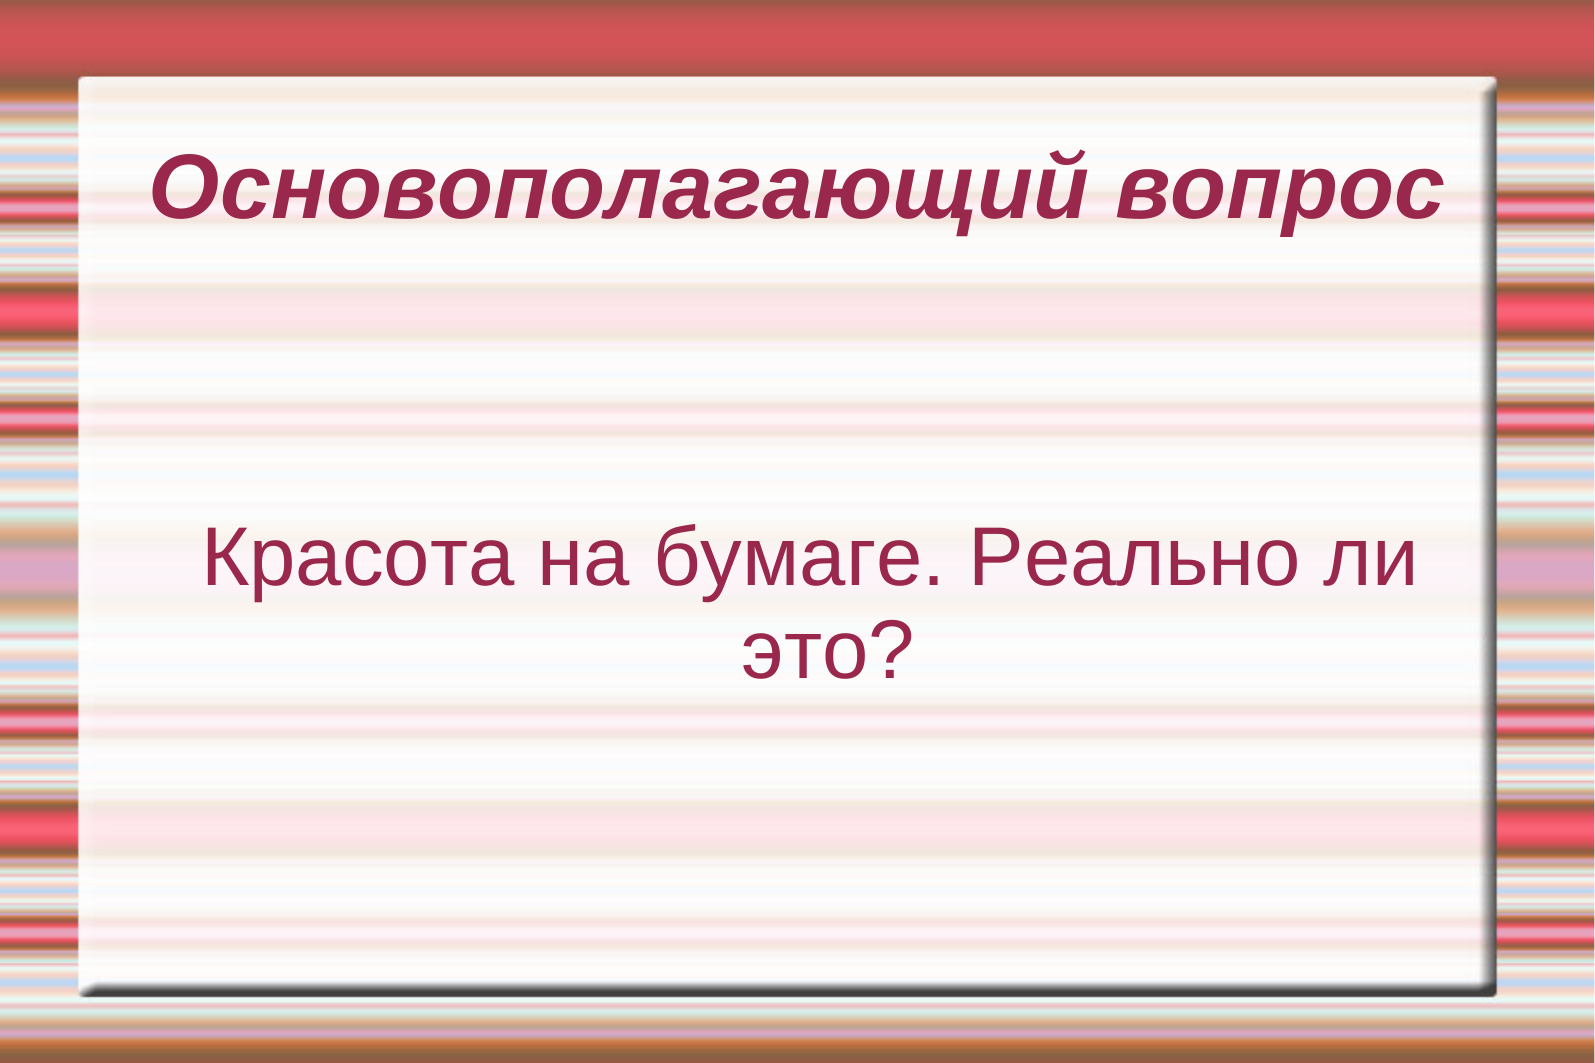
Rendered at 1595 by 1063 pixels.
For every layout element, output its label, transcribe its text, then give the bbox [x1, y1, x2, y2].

title Основополагающий вопрос [117, 98, 1479, 276]
picture [0, 0, 1595, 1063]
subtitle Красота на бумаге. Реально ли это? [144, 383, 1477, 823]
